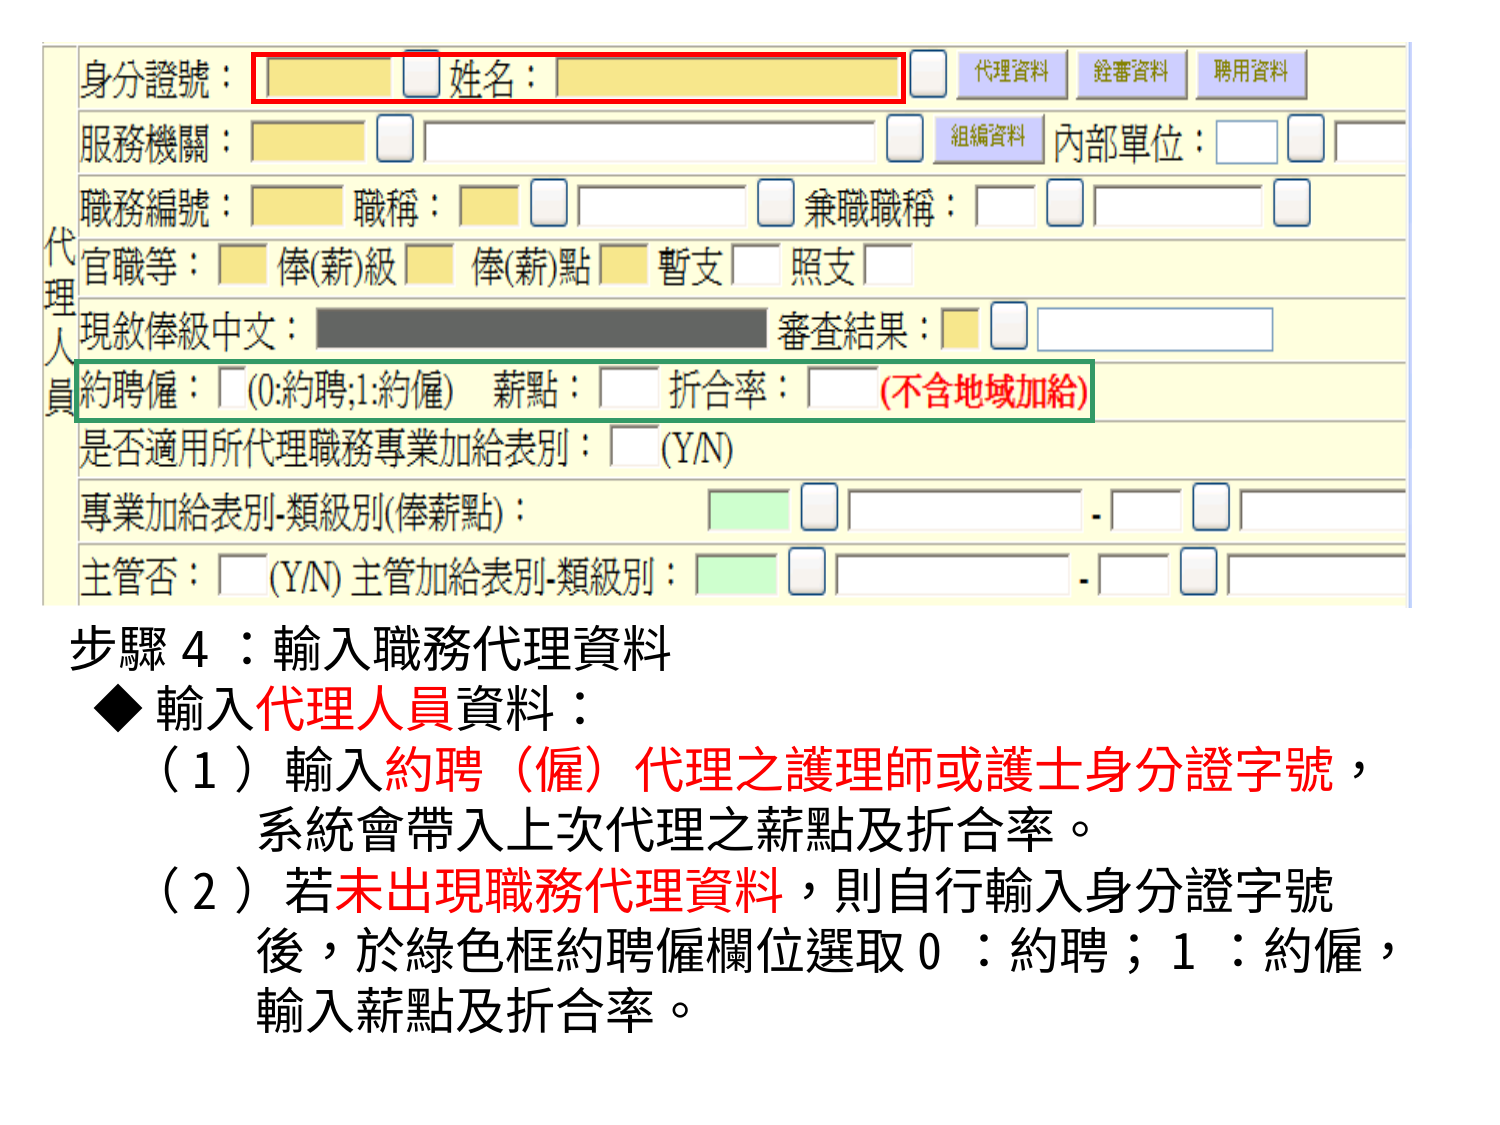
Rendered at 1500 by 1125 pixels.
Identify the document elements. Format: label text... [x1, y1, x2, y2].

list 步驟4：輸入職務代理資料 ◆輸入代理人員資料： （1）輸入約聘（僱）代理之護理師或護士身分證字號， 系統會帶入上次代理之薪點及折合率。 （2）若未出現職務代理資料，則自行輸入身分證字號 後，於綠色框約聘僱欄位選取0：約聘；1：約僱， 輸入薪點及折合率。 [53, 621, 1404, 1125]
picture [41, 42, 1412, 608]
text_box [253, 54, 904, 102]
text_box [76, 361, 1093, 421]
